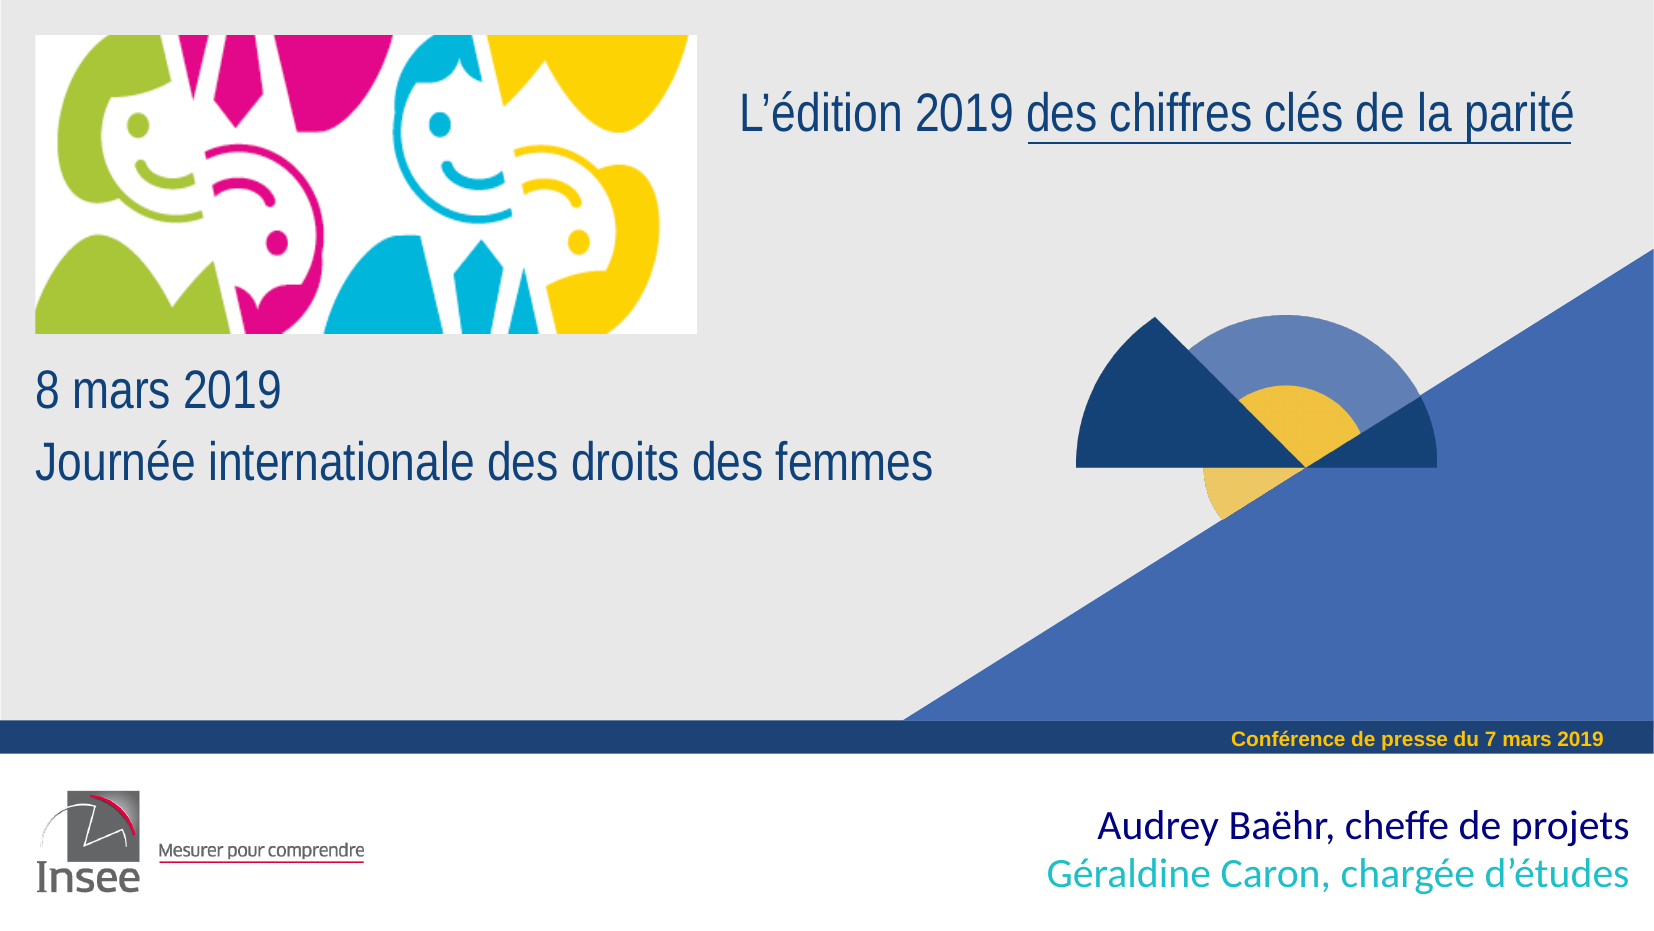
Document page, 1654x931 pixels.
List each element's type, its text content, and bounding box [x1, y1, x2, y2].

picture [35, 35, 697, 334]
title L’édition 2019 des chiffres clés de la parité [708, 70, 1577, 144]
text_box Conférence de presse du 7 mars 2019 [720, 720, 1619, 759]
picture [1076, 315, 1437, 520]
title 8 mars 2019 Journée internationale des droits des femmes [35, 348, 969, 492]
picture [31, 755, 364, 897]
title Audrey Baëhr, cheffe de projets Géraldine Caron, chargée d’études [696, 779, 1630, 898]
